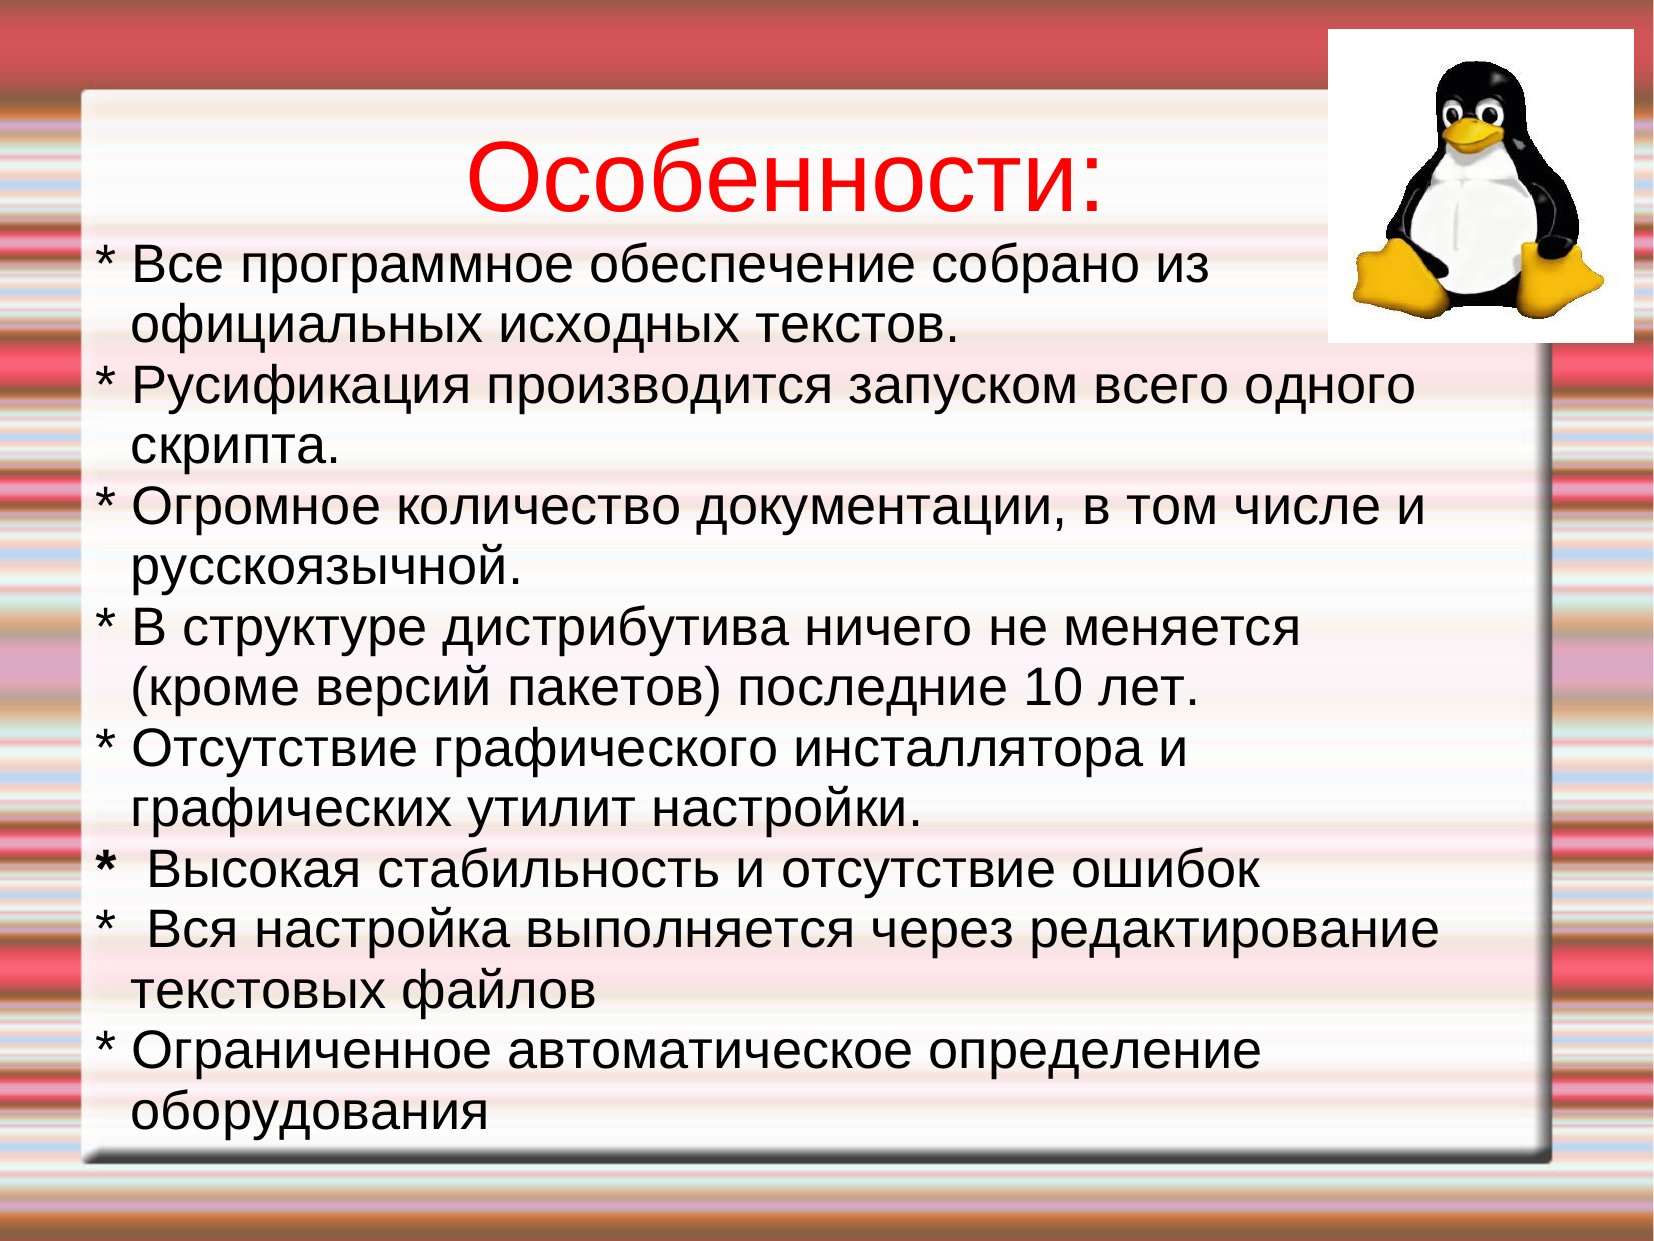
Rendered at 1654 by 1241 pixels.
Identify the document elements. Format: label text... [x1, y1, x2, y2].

subtitle Особенности: * Все программное обеспечение собрано из официальных исходных текстов. * Русификация производится запуском всего одного скрипта. * Огромное количество документации, в том числе и русскоязычной. * В структуре дистрибутива ничего не меняется (кроме версий пакетов) последние 10 лет. * Отсутствие графического инсталлятора и графических утилит настройки. * Высокая стабильность и отсутствие ошибок * Вся настройка выполняется через редактирование текстовых файлов * Ограниченное автоматическое определение оборудования [95, 59, 1477, 1241]
picture [0, 0, 1654, 1241]
